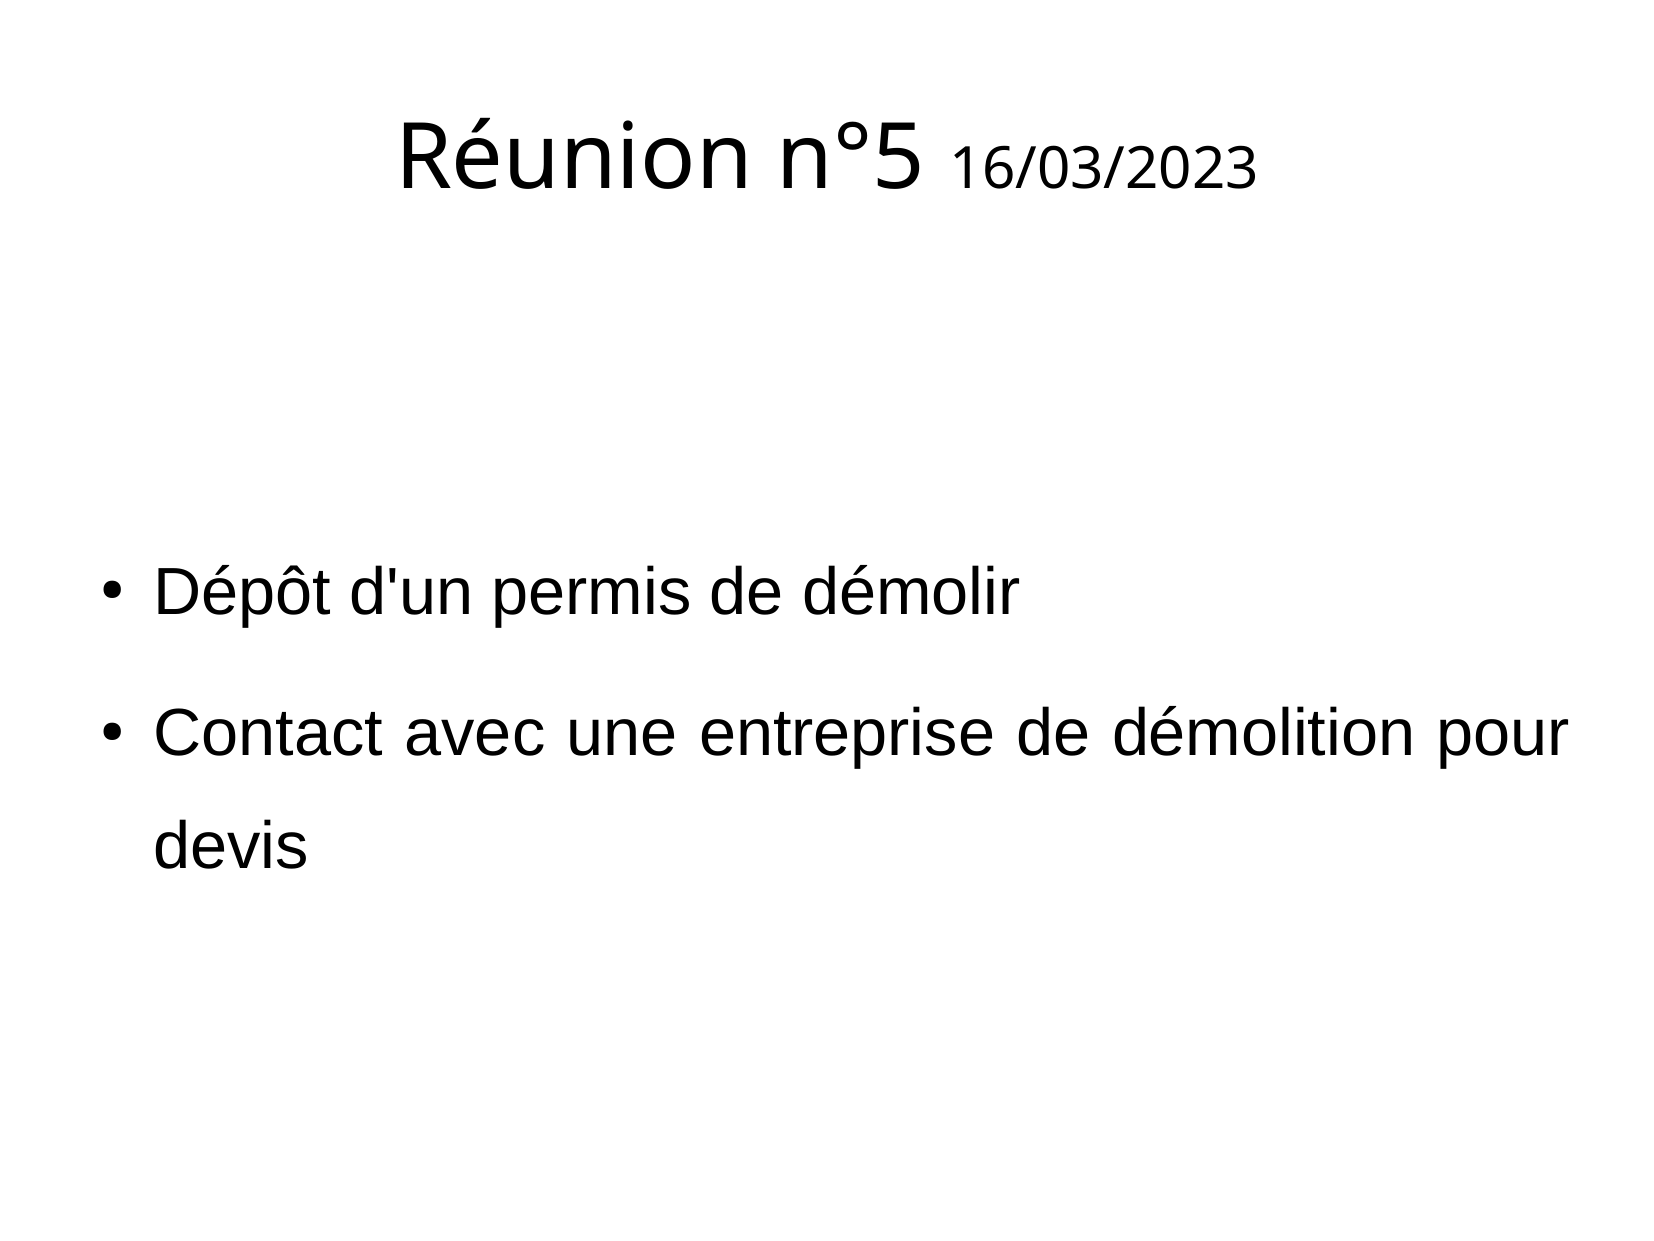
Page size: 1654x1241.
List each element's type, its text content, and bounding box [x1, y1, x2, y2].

list Dépôt d'un permis de démolir Contact avec une entreprise de démolition pour devis [82, 290, 1571, 1109]
title Réunion n°5 16/03/2023 [82, 49, 1571, 257]
